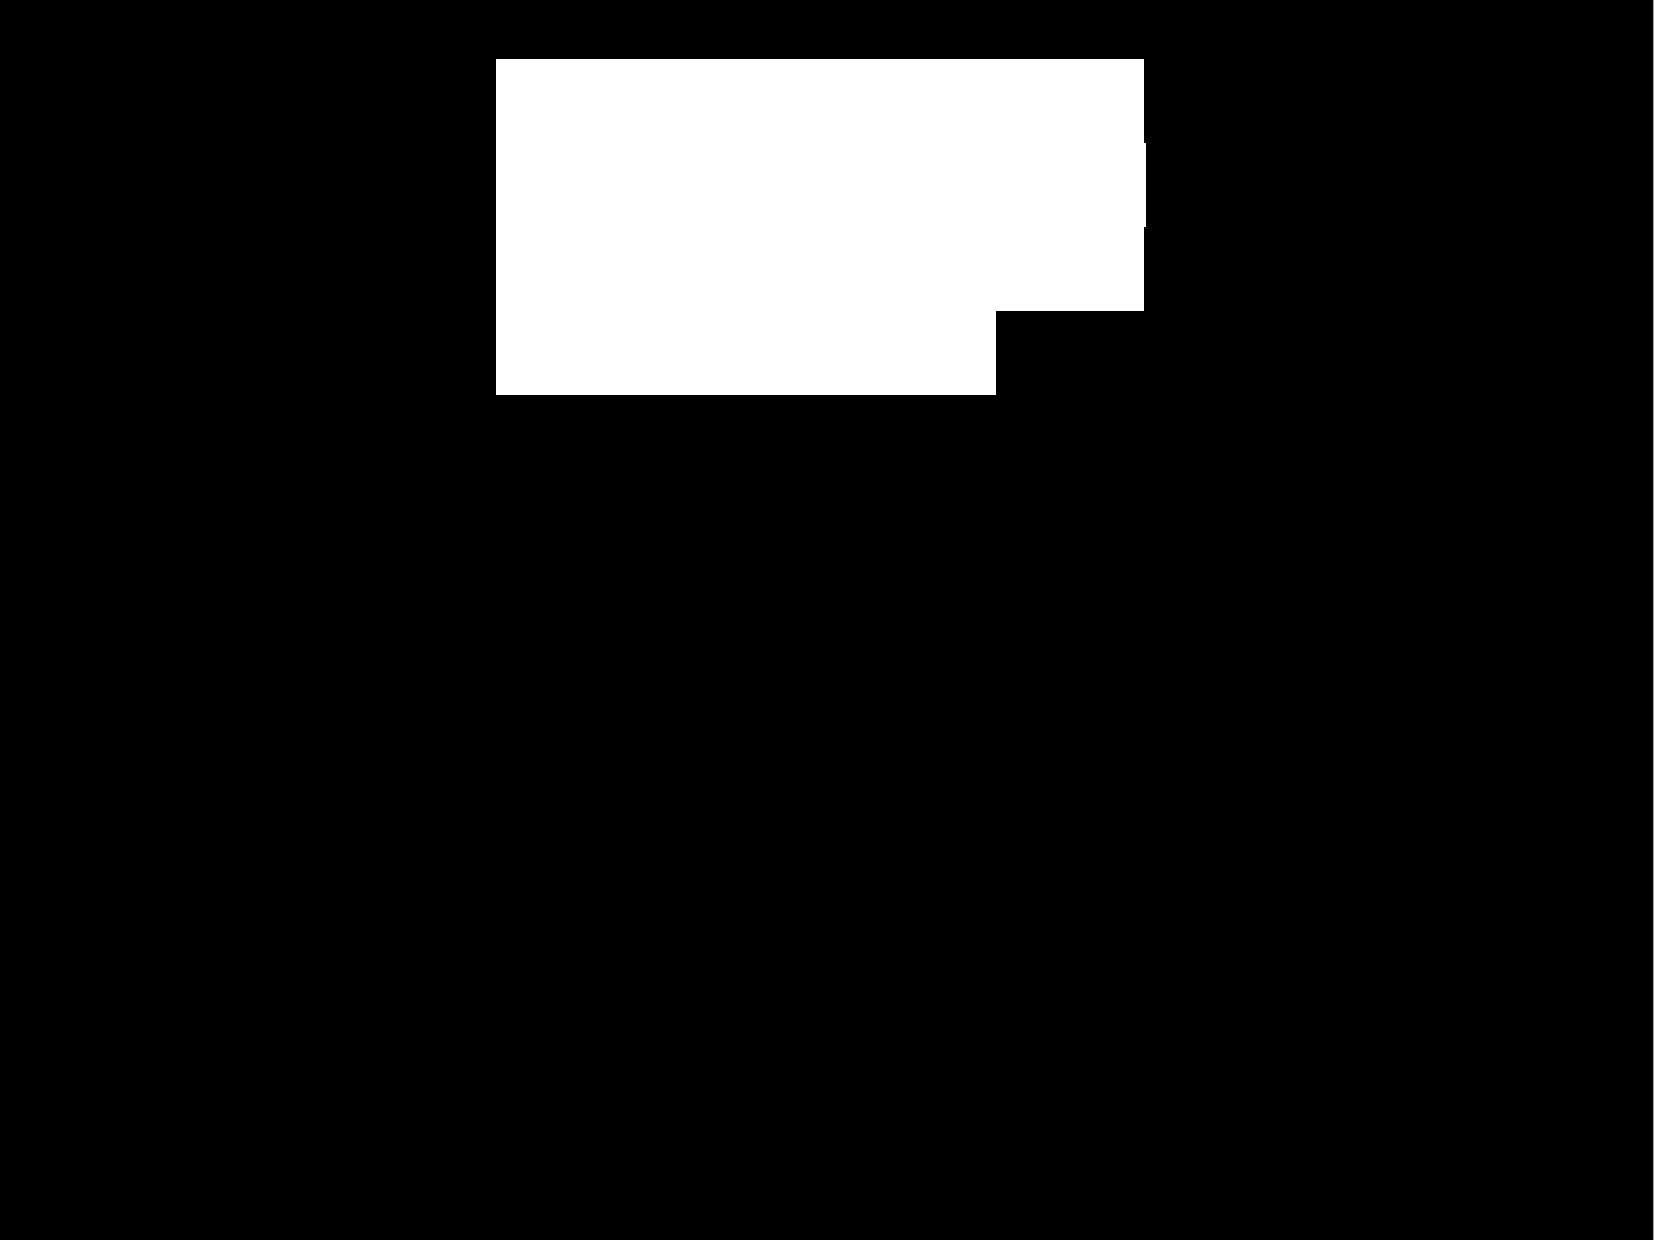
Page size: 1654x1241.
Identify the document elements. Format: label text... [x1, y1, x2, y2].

subtitle Your love within me Makes me strong… Your love within me Sets me free… [76, 59, 1565, 779]
